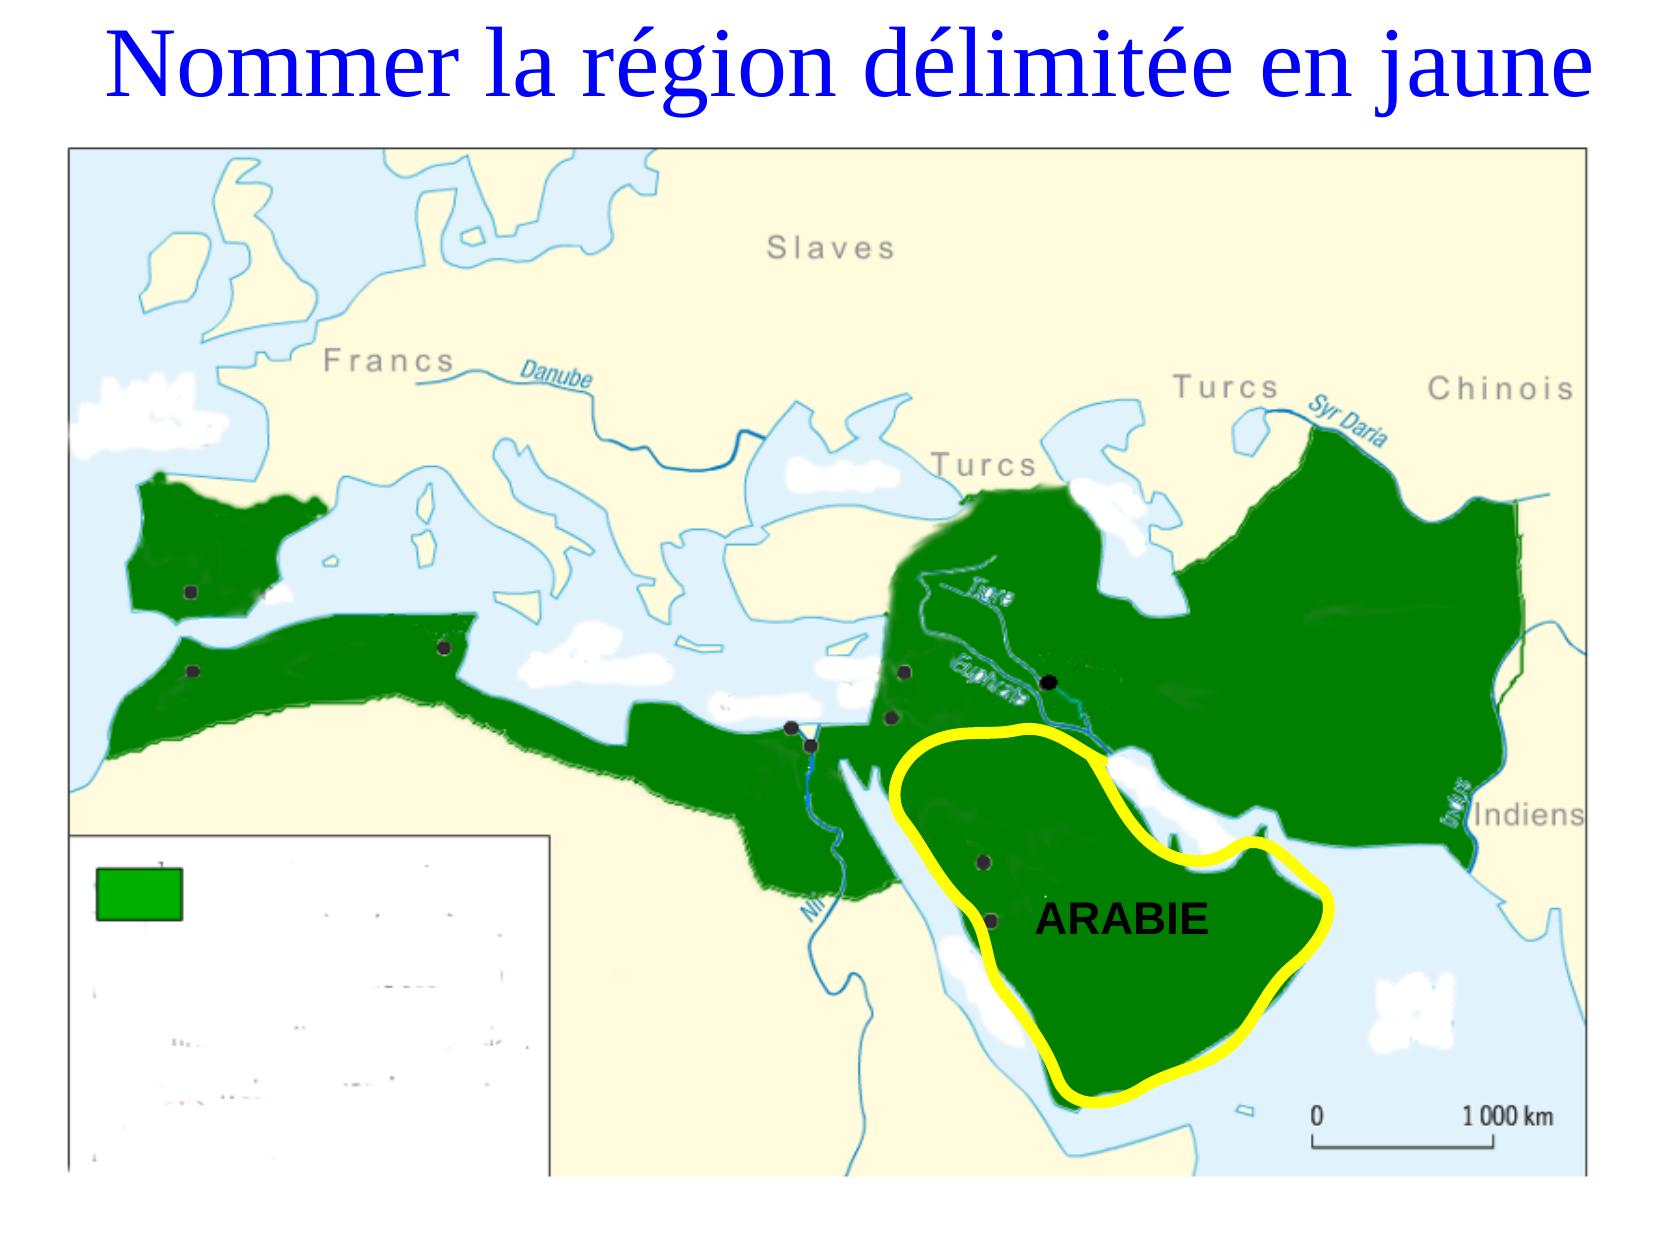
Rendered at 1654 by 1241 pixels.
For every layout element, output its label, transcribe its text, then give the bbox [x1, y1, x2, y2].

picture [59, 141, 1595, 1182]
title Nommer la région délimitée en jaune [76, 7, 1625, 119]
text_box ARABIE [974, 885, 1270, 953]
